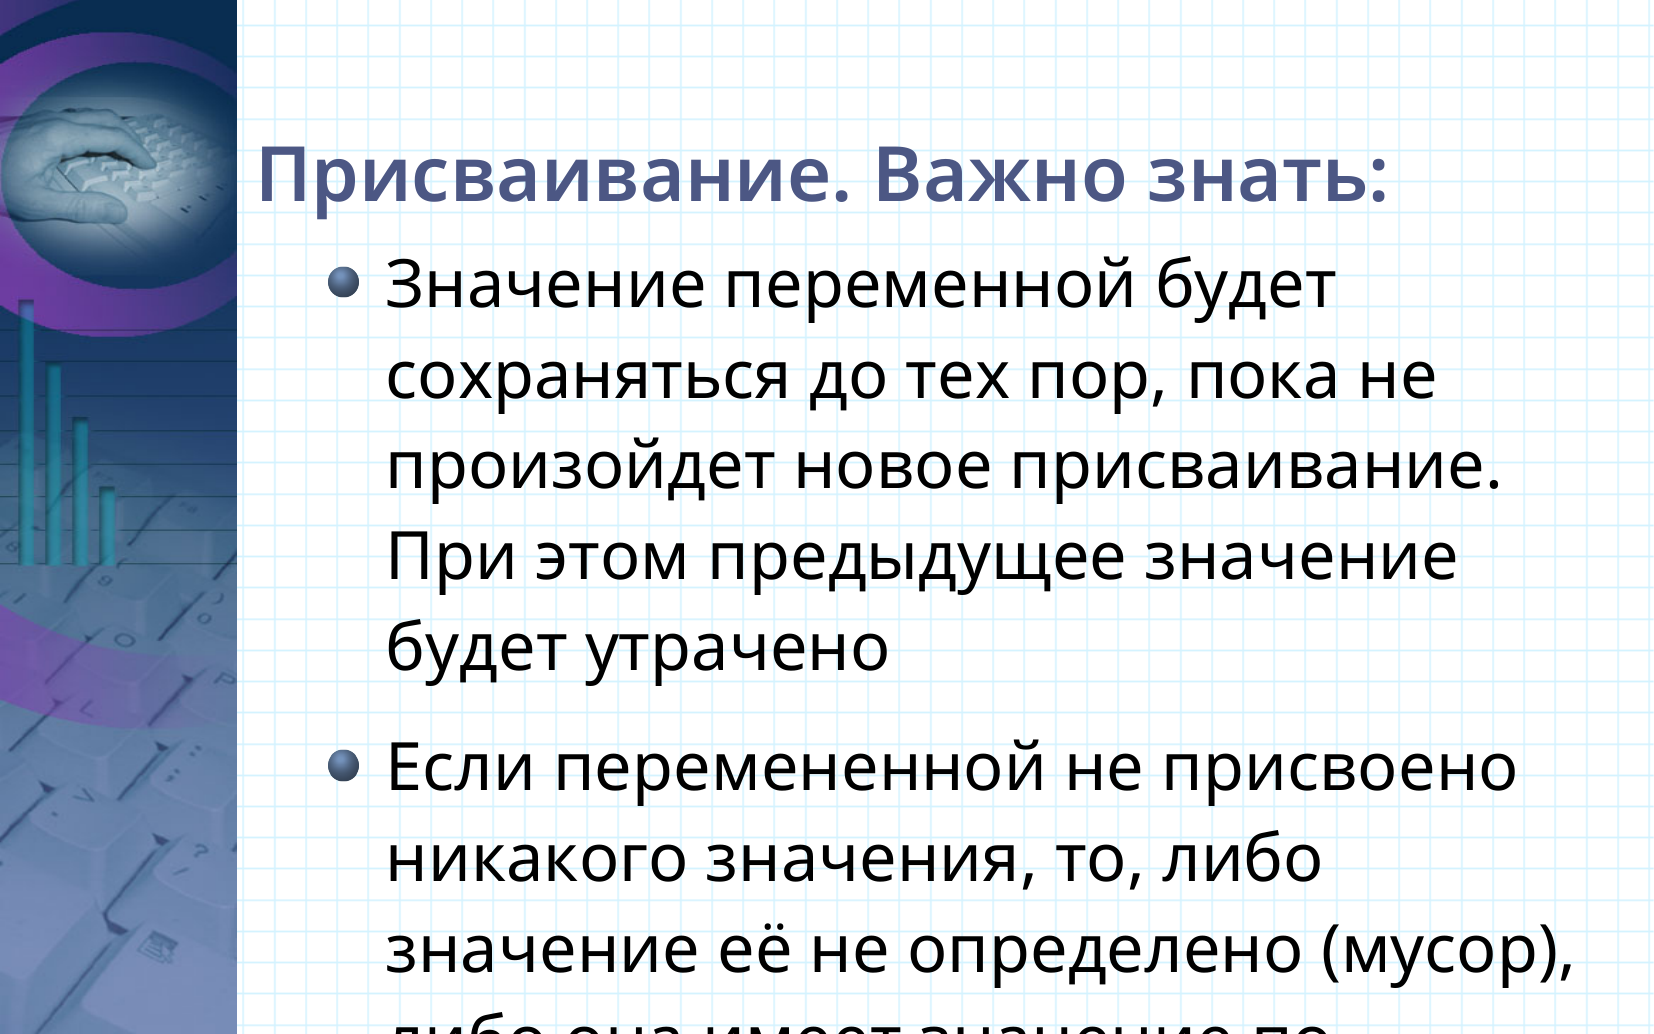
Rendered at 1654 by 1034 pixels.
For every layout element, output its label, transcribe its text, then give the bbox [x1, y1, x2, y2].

picture [0, 0, 1654, 1034]
list Значение переменной будет сохраняться до тех пор, пока не произойдет новое присваивание. При этом предыдущее значение будет утрачено Если перемененной не присвоено никакого значения, то, либо значение её не определено (мусор), либо она имеет значение по умолчанию [244, 236, 1630, 986]
title Присваивание. Важно знать: [254, 85, 1640, 259]
